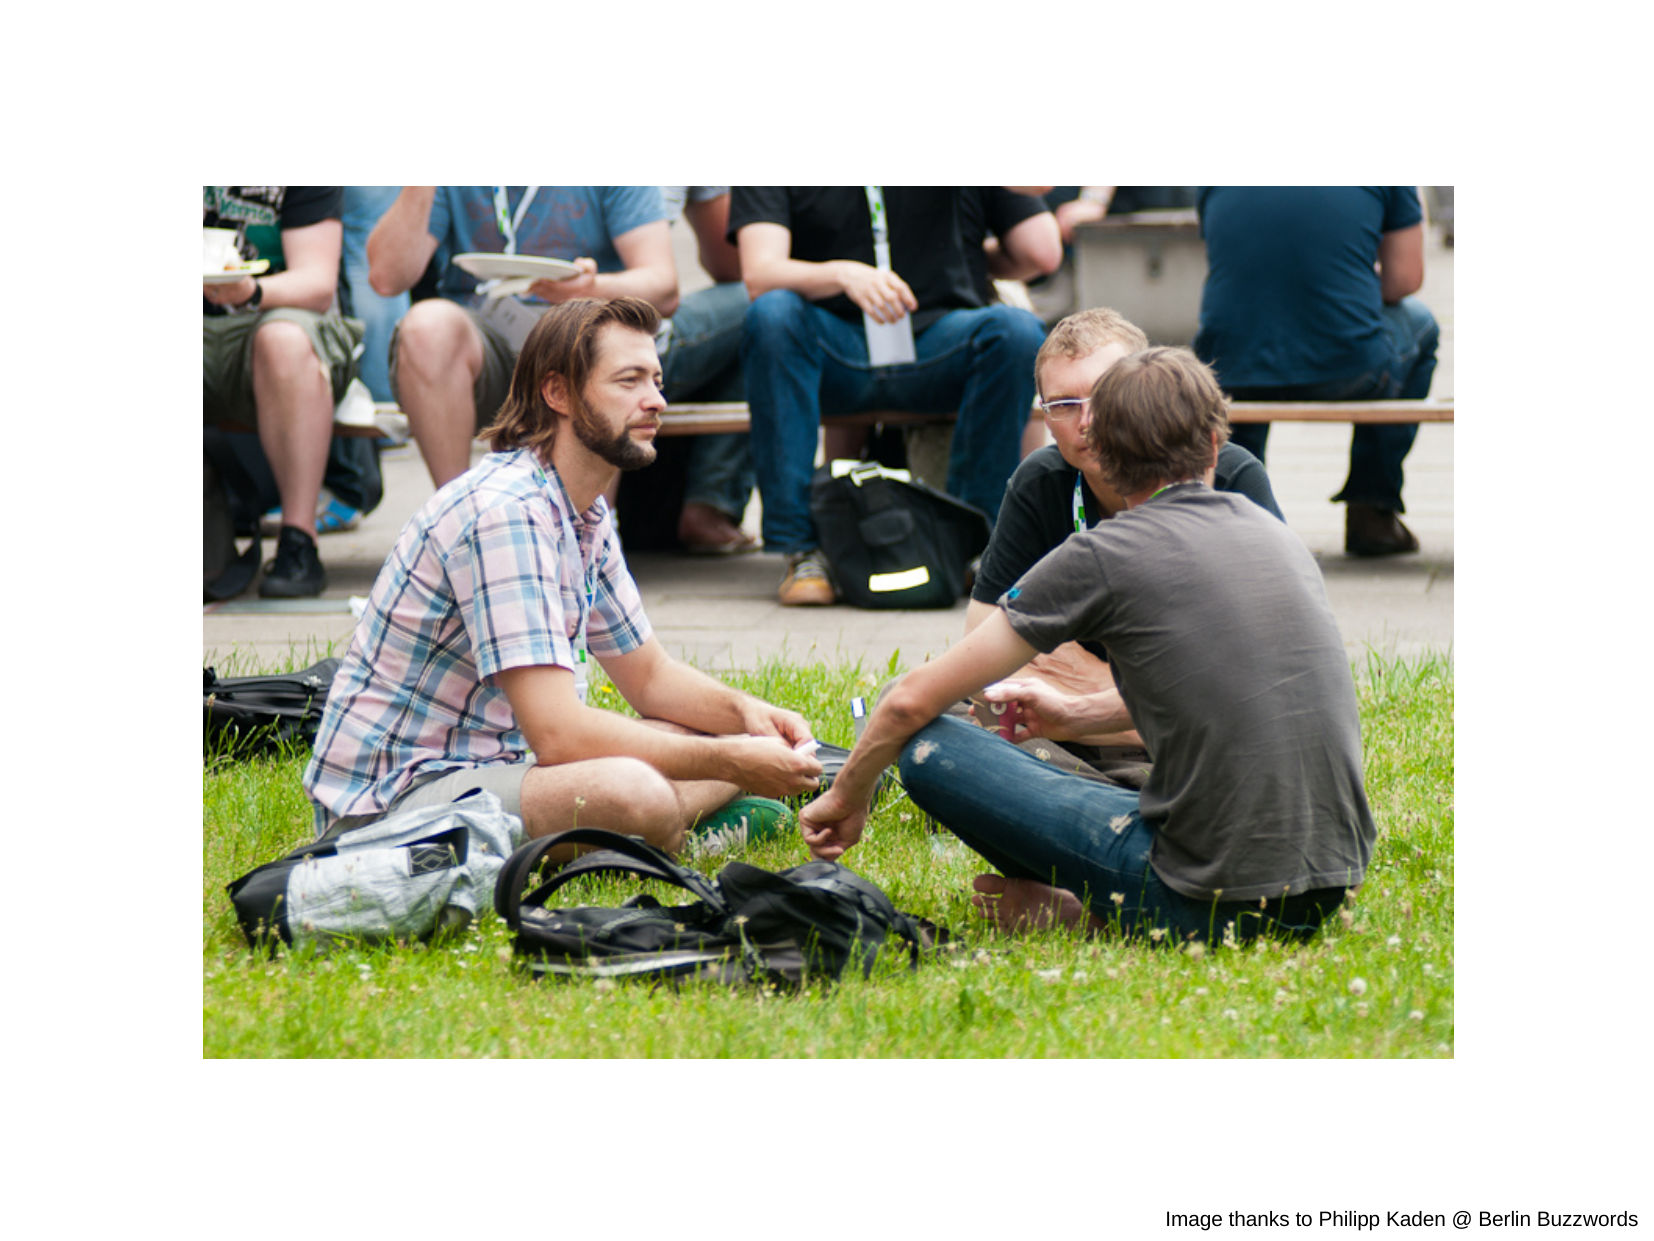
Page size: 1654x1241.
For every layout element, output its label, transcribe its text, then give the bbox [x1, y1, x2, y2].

text_box Image thanks to Philipp Kaden @ Berlin Buzzwords [1150, 1200, 1654, 1239]
picture [203, 186, 1454, 1059]
